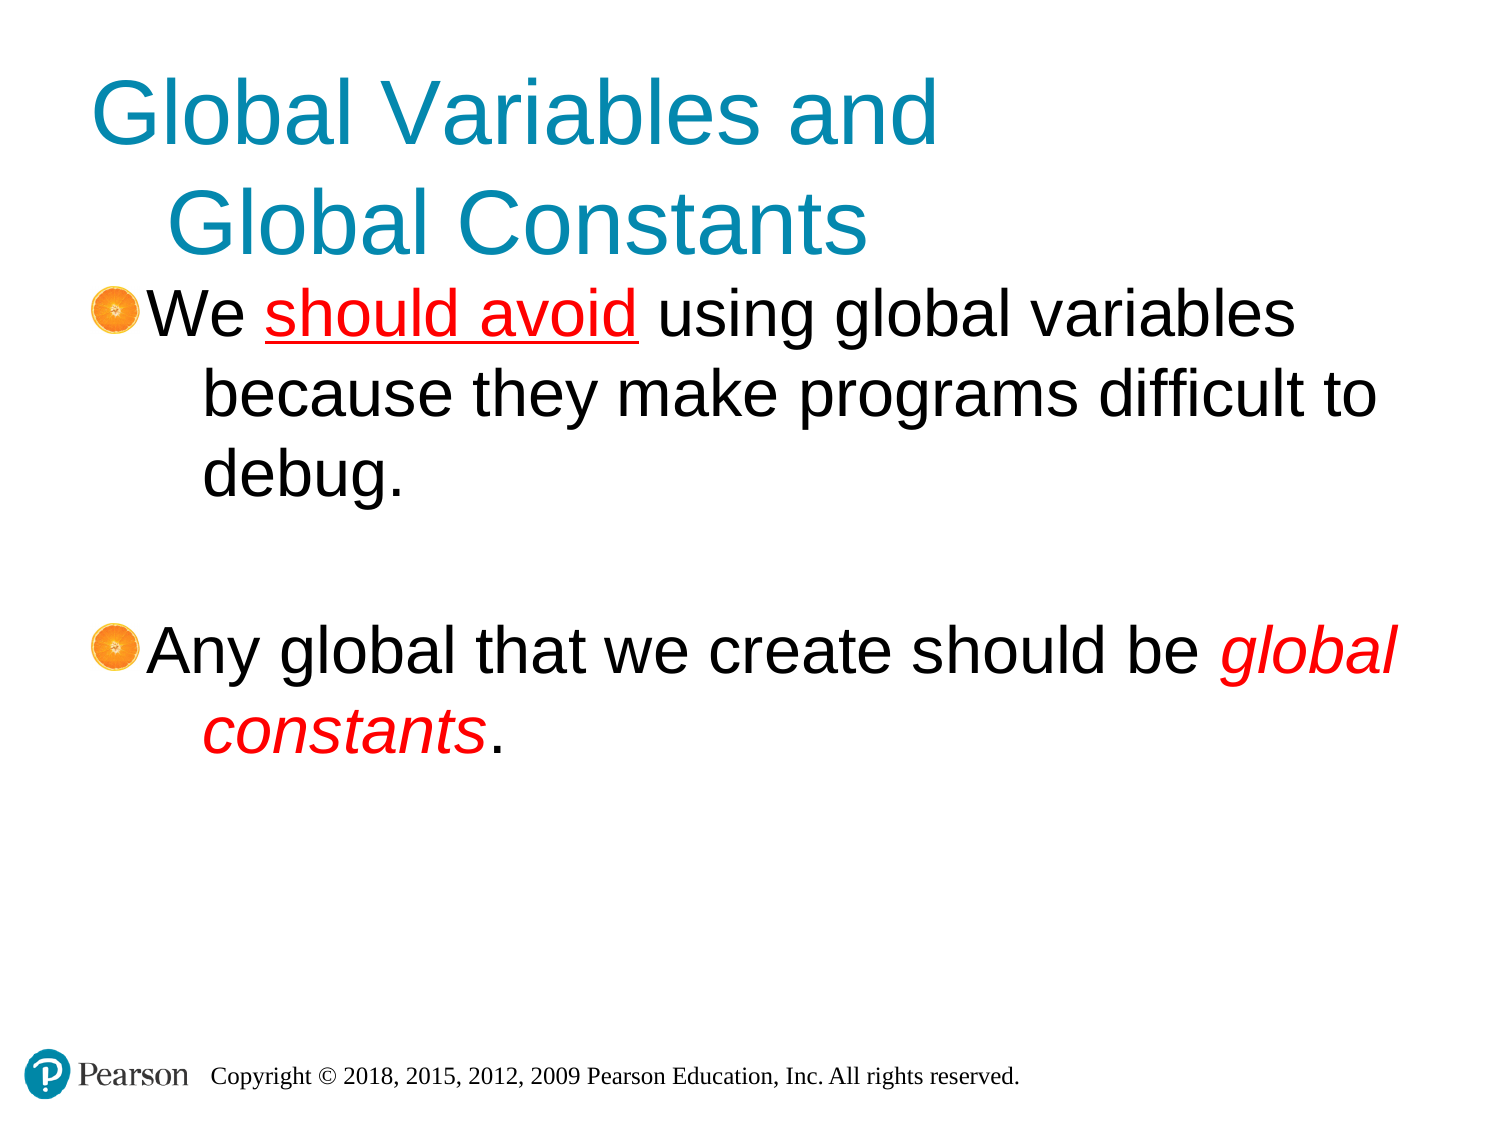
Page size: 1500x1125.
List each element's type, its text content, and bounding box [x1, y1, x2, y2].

title Global Variables and Global Constants [75, 45, 1426, 233]
list We should avoid using global variables because they make programs difficult to debug. Any global that we create should be global constants. [75, 262, 1426, 1005]
